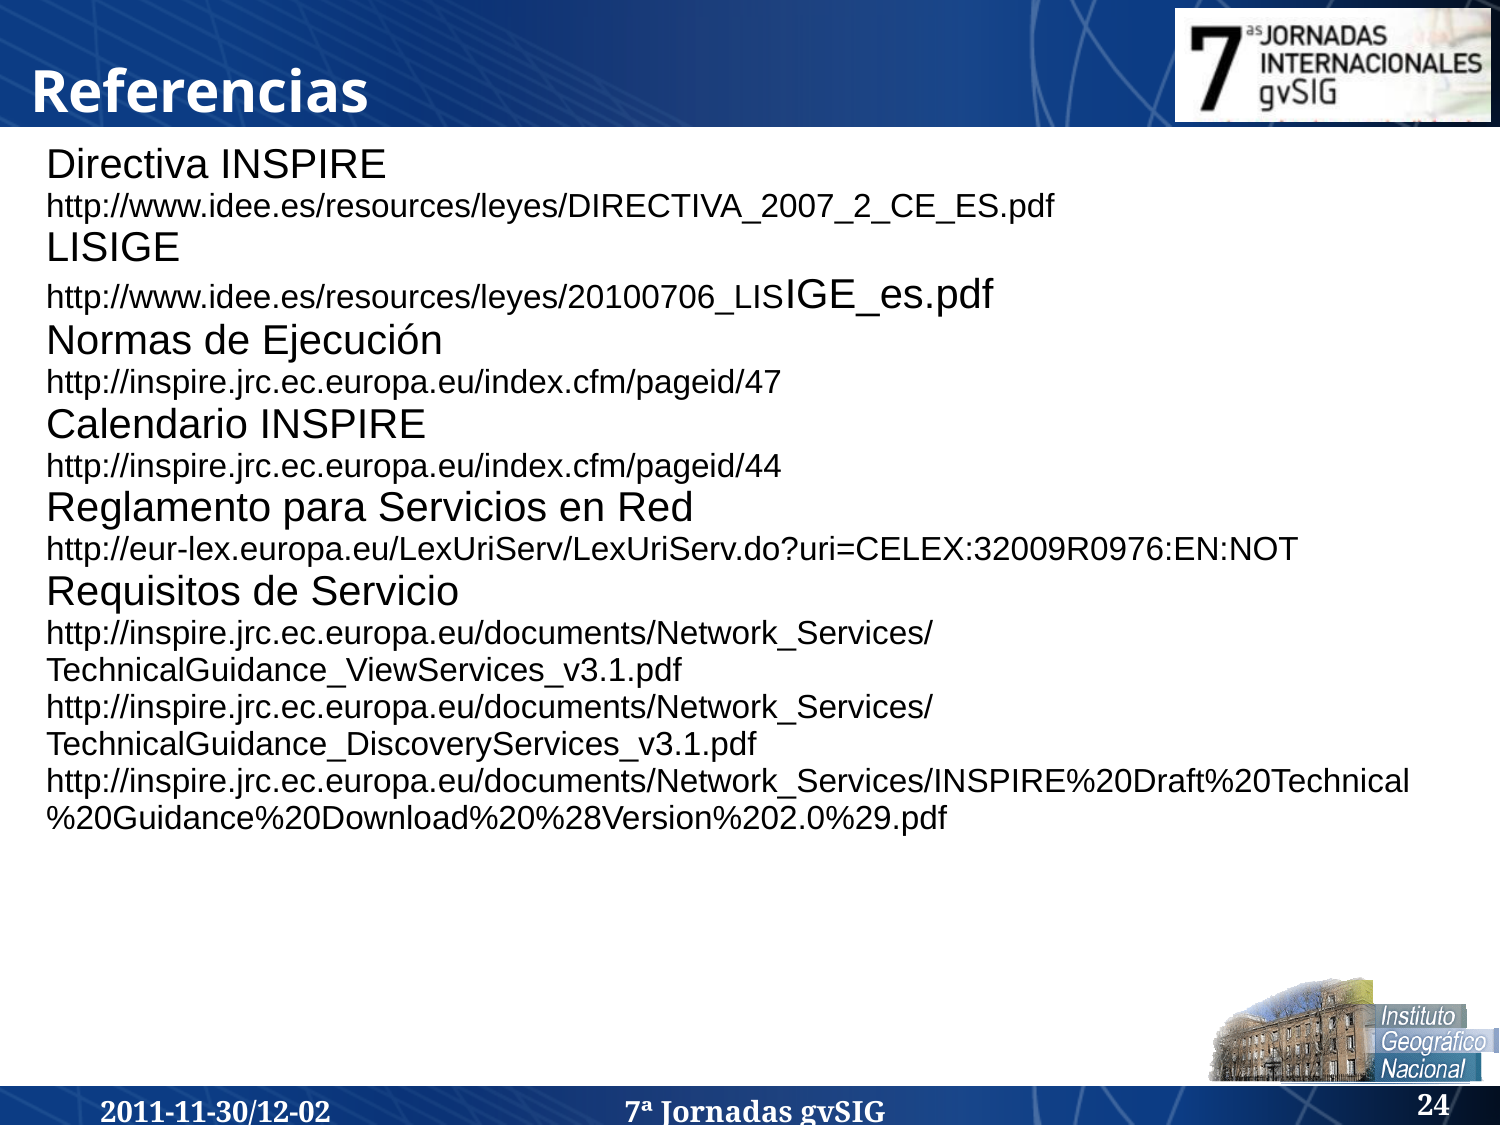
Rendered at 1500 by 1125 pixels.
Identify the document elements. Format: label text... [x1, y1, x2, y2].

text_box Referencias [0, 43, 1275, 107]
text_box Directiva INSPIRE http://www.idee.es/resources/leyes/DIRECTIVA_2007_2_CE_ES.pdf LISIGE http://www.idee.es/resources/leyes/20100706_LISIGE_es.pdf Normas de Ejecución http://inspire.jrc.ec.europa.eu/index.cfm/pageid/47 Calendario INSPIRE http://inspire.jrc.ec.europa.eu/index.cfm/pageid/44 Reglamento para Servicios en Red http://eur-lex.europa.eu/LexUriServ/LexUriServ.do?uri=CELEX:32009R0976:EN:NOT Requisitos de Servicio http://inspire.jrc.ec.europa.eu/documents/Network_Services/TechnicalGuidance_ViewServices_v3.1.pdf http://inspire.jrc.ec.europa.eu/documents/Network_Services/TechnicalGuidance_DiscoveryServices_v3.1.pdf http://inspire.jrc.ec.europa.eu/documents/Network_Services/INSPIRE%20Draft%20Technical%20Guidance%20Download%20%28Version%202.0%29.pdf [31, 133, 1465, 950]
text_box Referencias [232, 87, 244, 107]
picture [0, 968, 1500, 1125]
picture [0, 0, 1500, 127]
